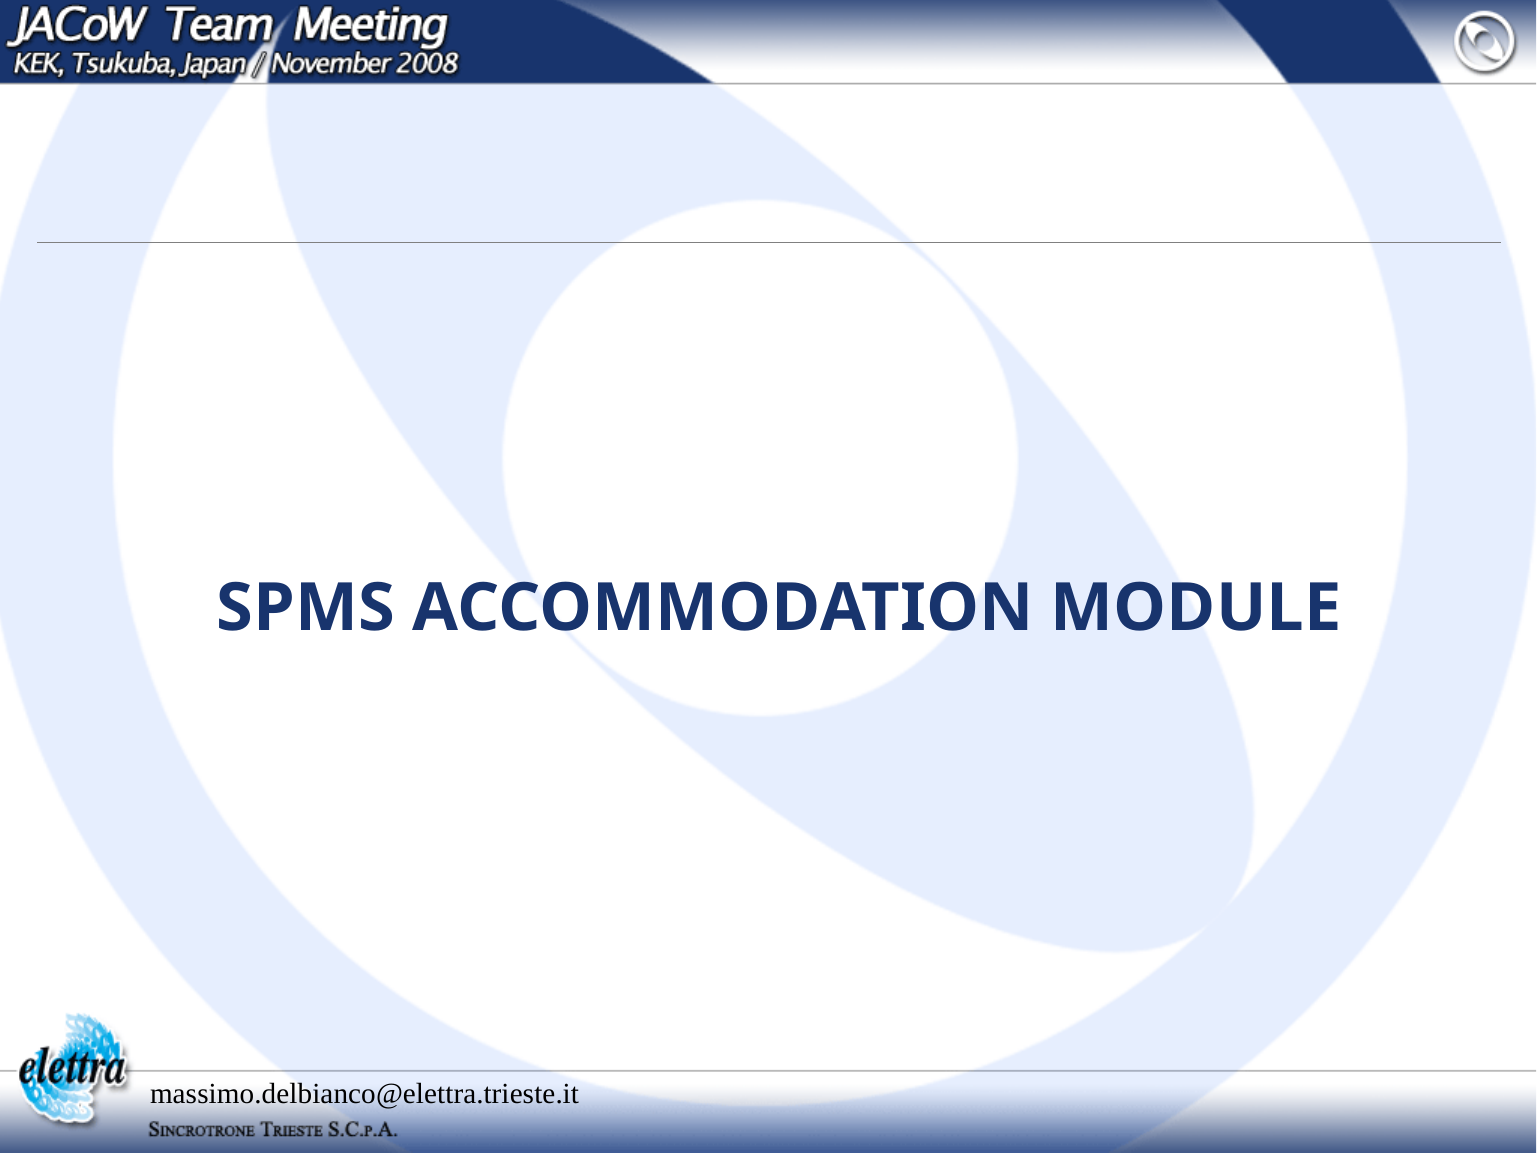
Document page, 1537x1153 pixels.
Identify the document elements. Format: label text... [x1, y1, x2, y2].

picture [0, 0, 1537, 1153]
title SPMS ACCOMMODATION MODULE [88, 549, 1471, 661]
